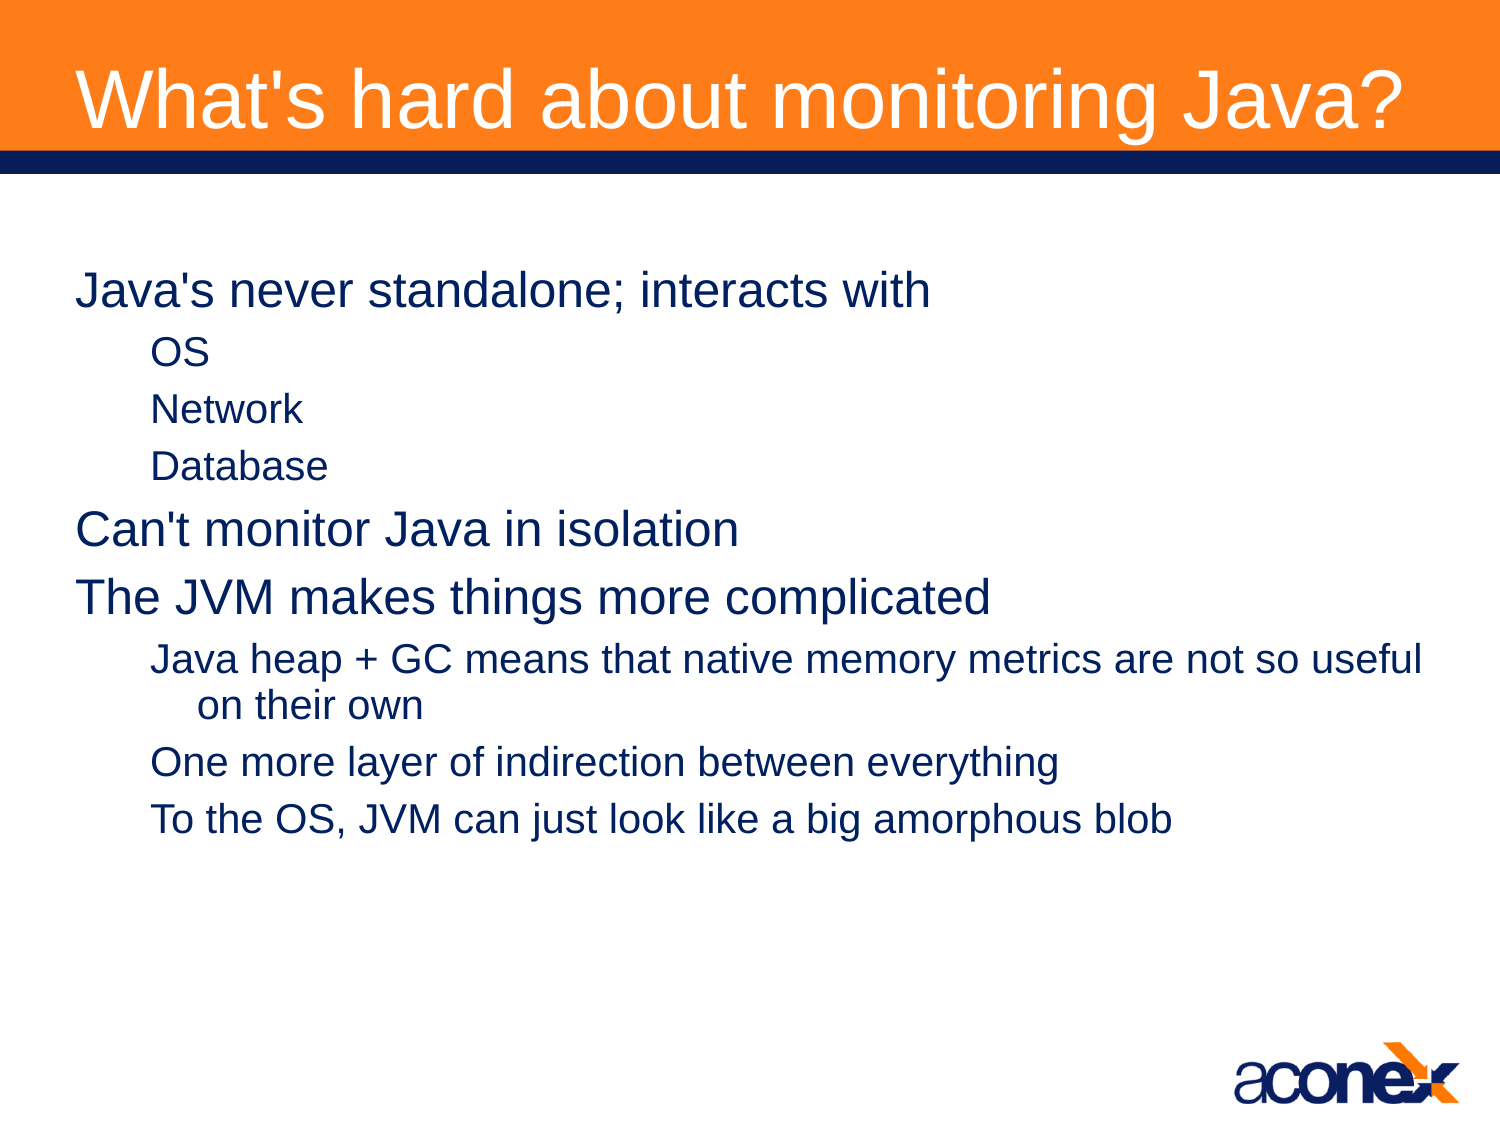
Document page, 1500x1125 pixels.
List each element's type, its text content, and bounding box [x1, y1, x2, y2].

title What's hard about monitoring Java? [75, 23, 1426, 176]
picture [1234, 1042, 1460, 1104]
list Java's never standalone; interacts with OS Network Database Can't monitor Java in isolation The JVM makes things more complicated Java heap + GC means that native memory metrics are not so useful on their own One more layer of indirection between everything To the OS, JVM can just look like a big amorphous blob [75, 262, 1426, 991]
